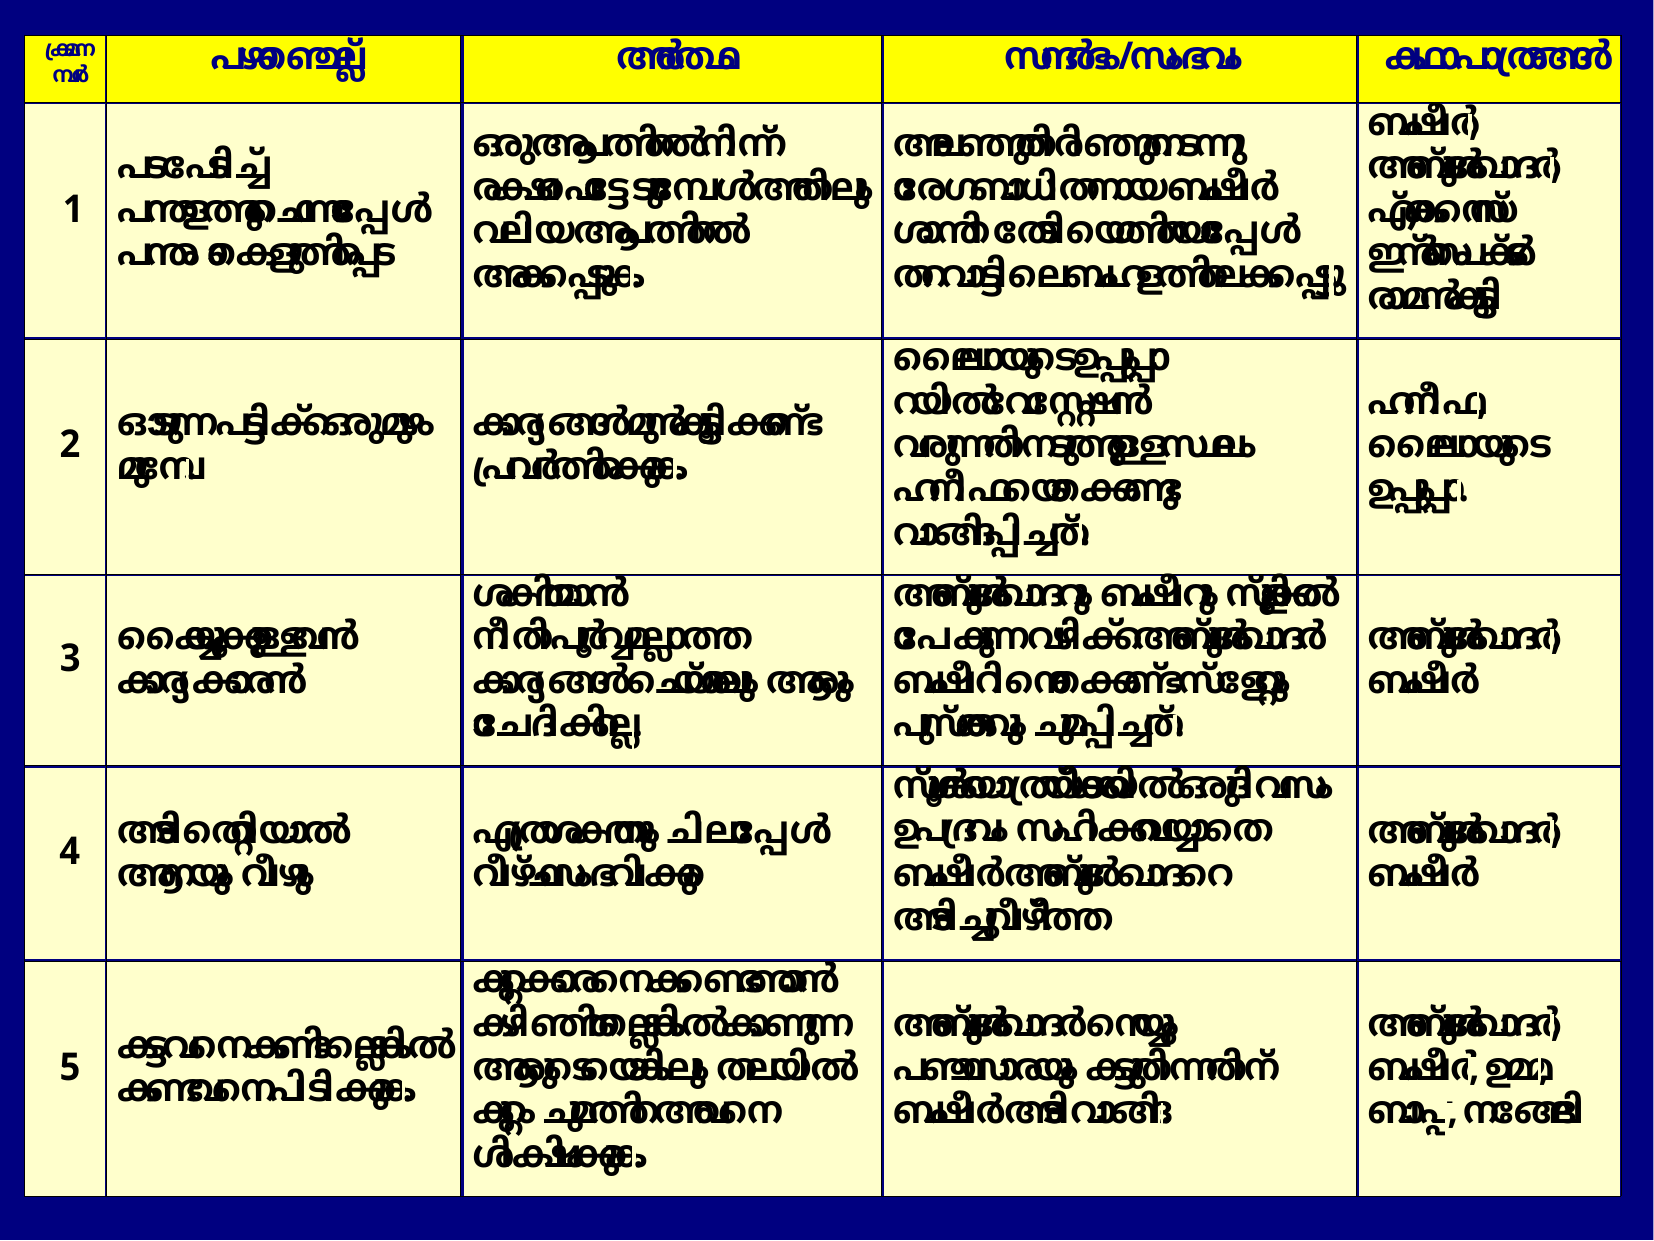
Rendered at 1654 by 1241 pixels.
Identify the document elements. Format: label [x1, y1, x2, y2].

chart [4, 34, 1623, 1241]
